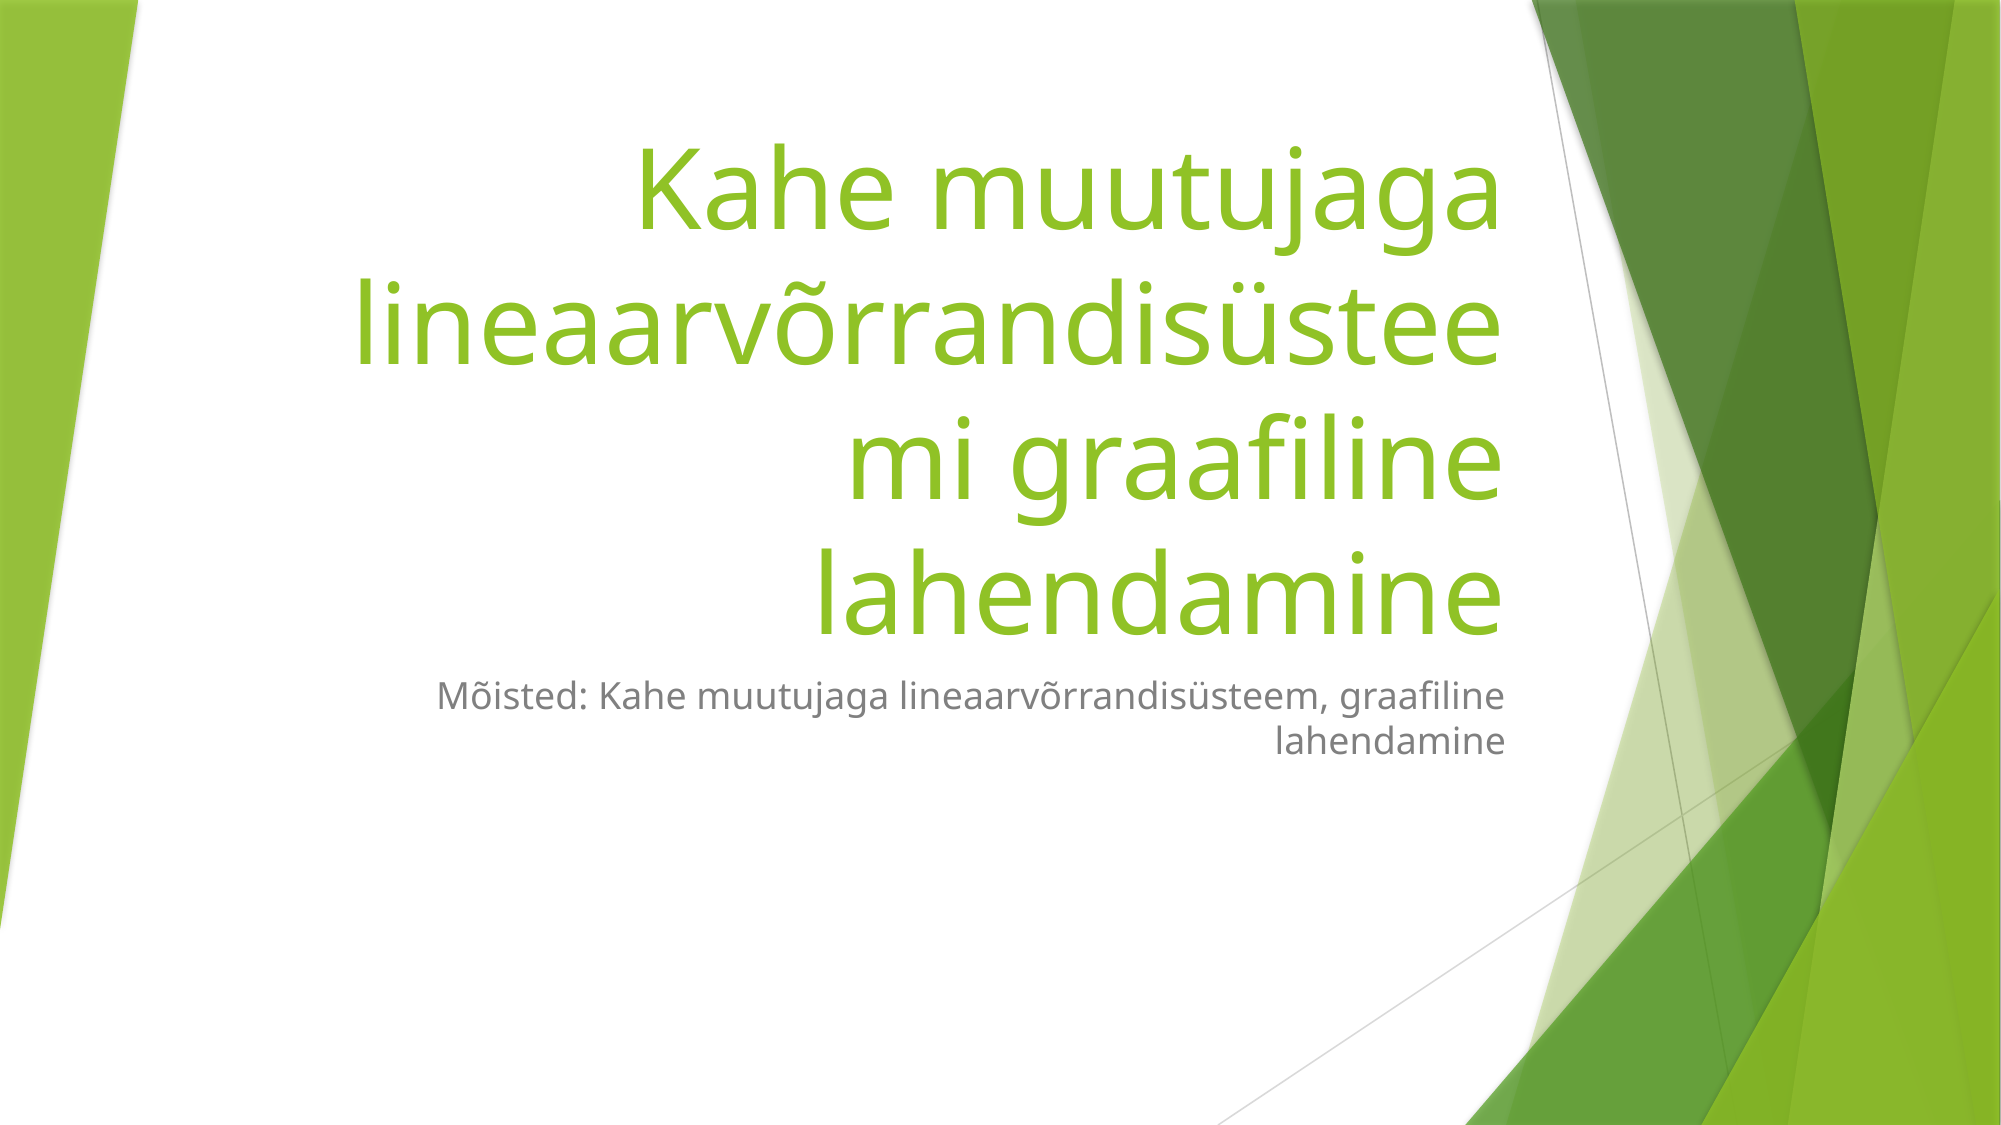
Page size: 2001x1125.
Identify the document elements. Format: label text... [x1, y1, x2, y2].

subtitle Mõisted: Kahe muutujaga lineaarvõrrandisüsteem, graafiline lahendamine [247, 664, 1522, 845]
title Kahe muutujaga lineaarvõrrandisüsteemi graafiline lahendamine [247, 394, 1522, 664]
